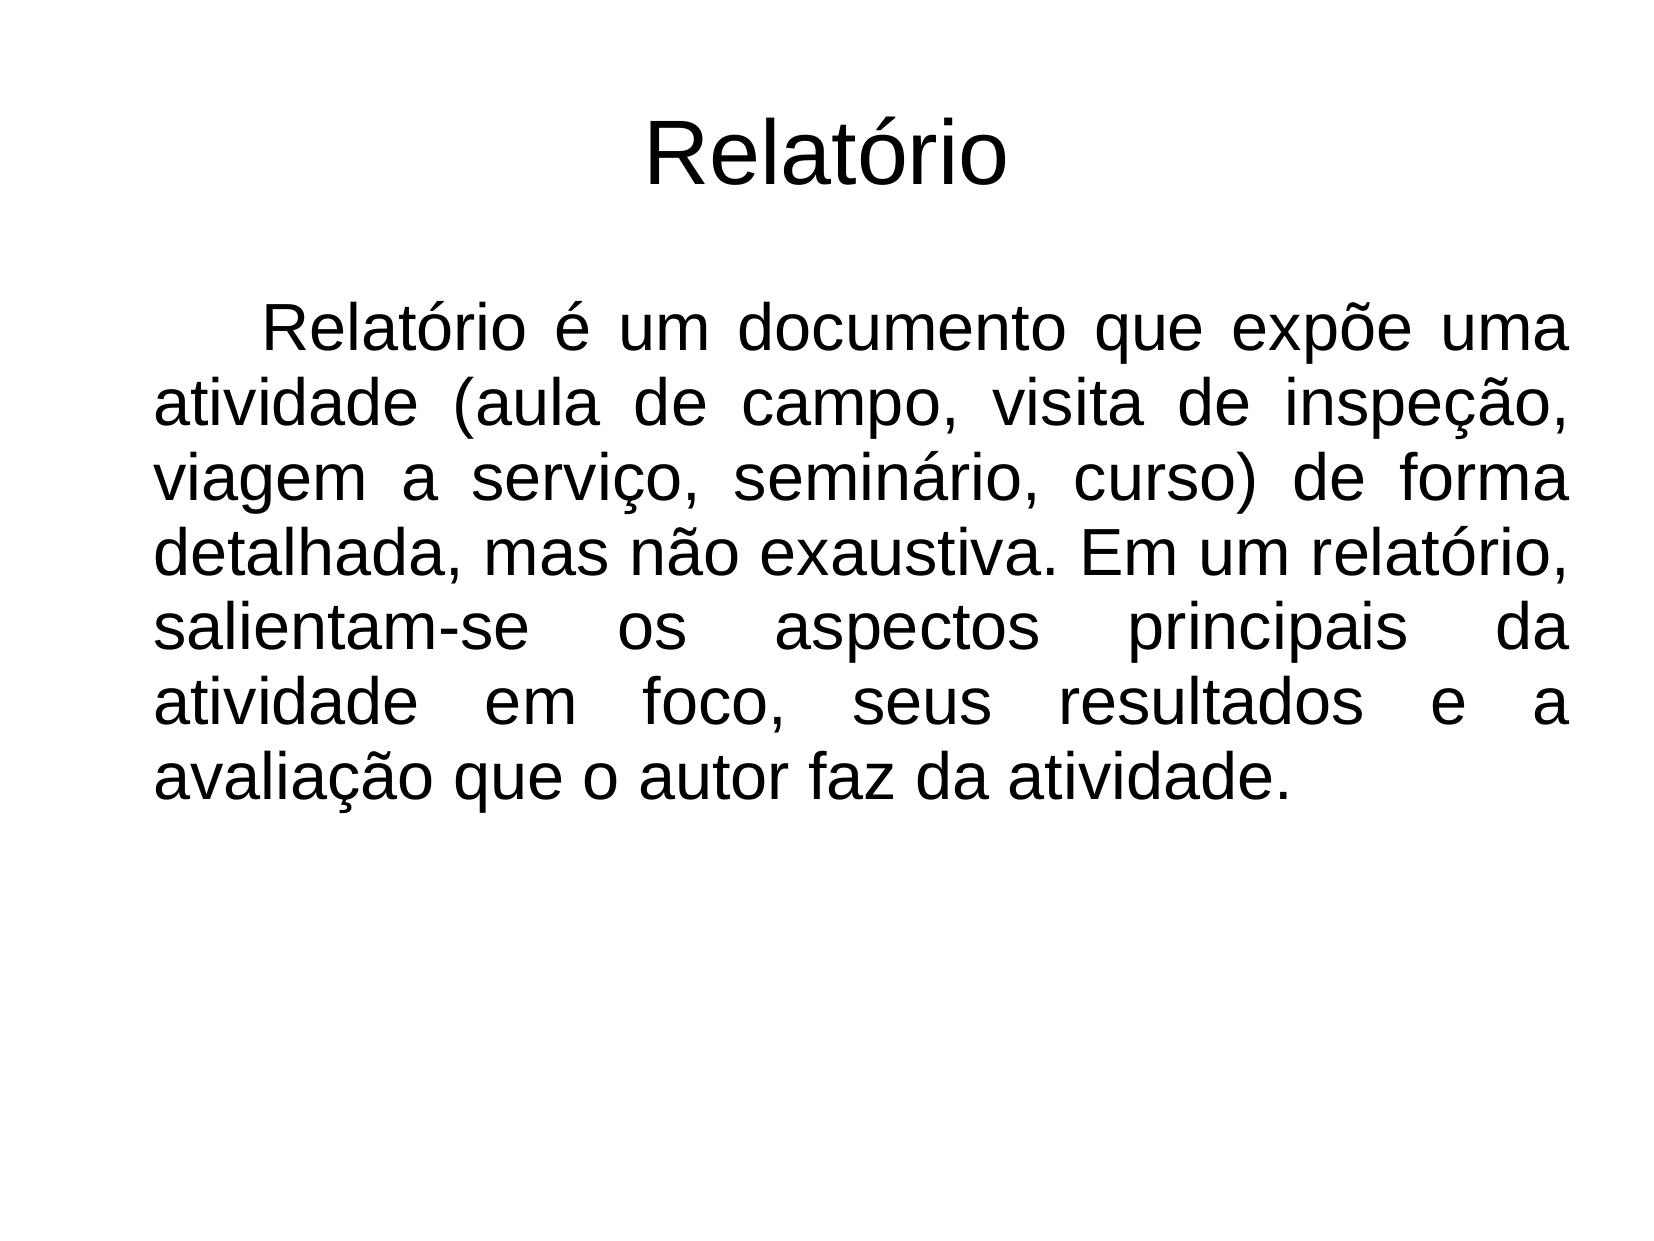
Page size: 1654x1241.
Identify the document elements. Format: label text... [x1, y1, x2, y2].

list Relatório é um documento que expõe uma atividade (aula de campo, visita de inspeção, viagem a serviço, seminário, curso) de forma detalhada, mas não exaustiva. Em um relatório, salientam-se os aspectos principais da atividade em foco, seus resultados e a avaliação que o autor faz da atividade. [82, 290, 1571, 1010]
title Relatório [82, 49, 1571, 257]
